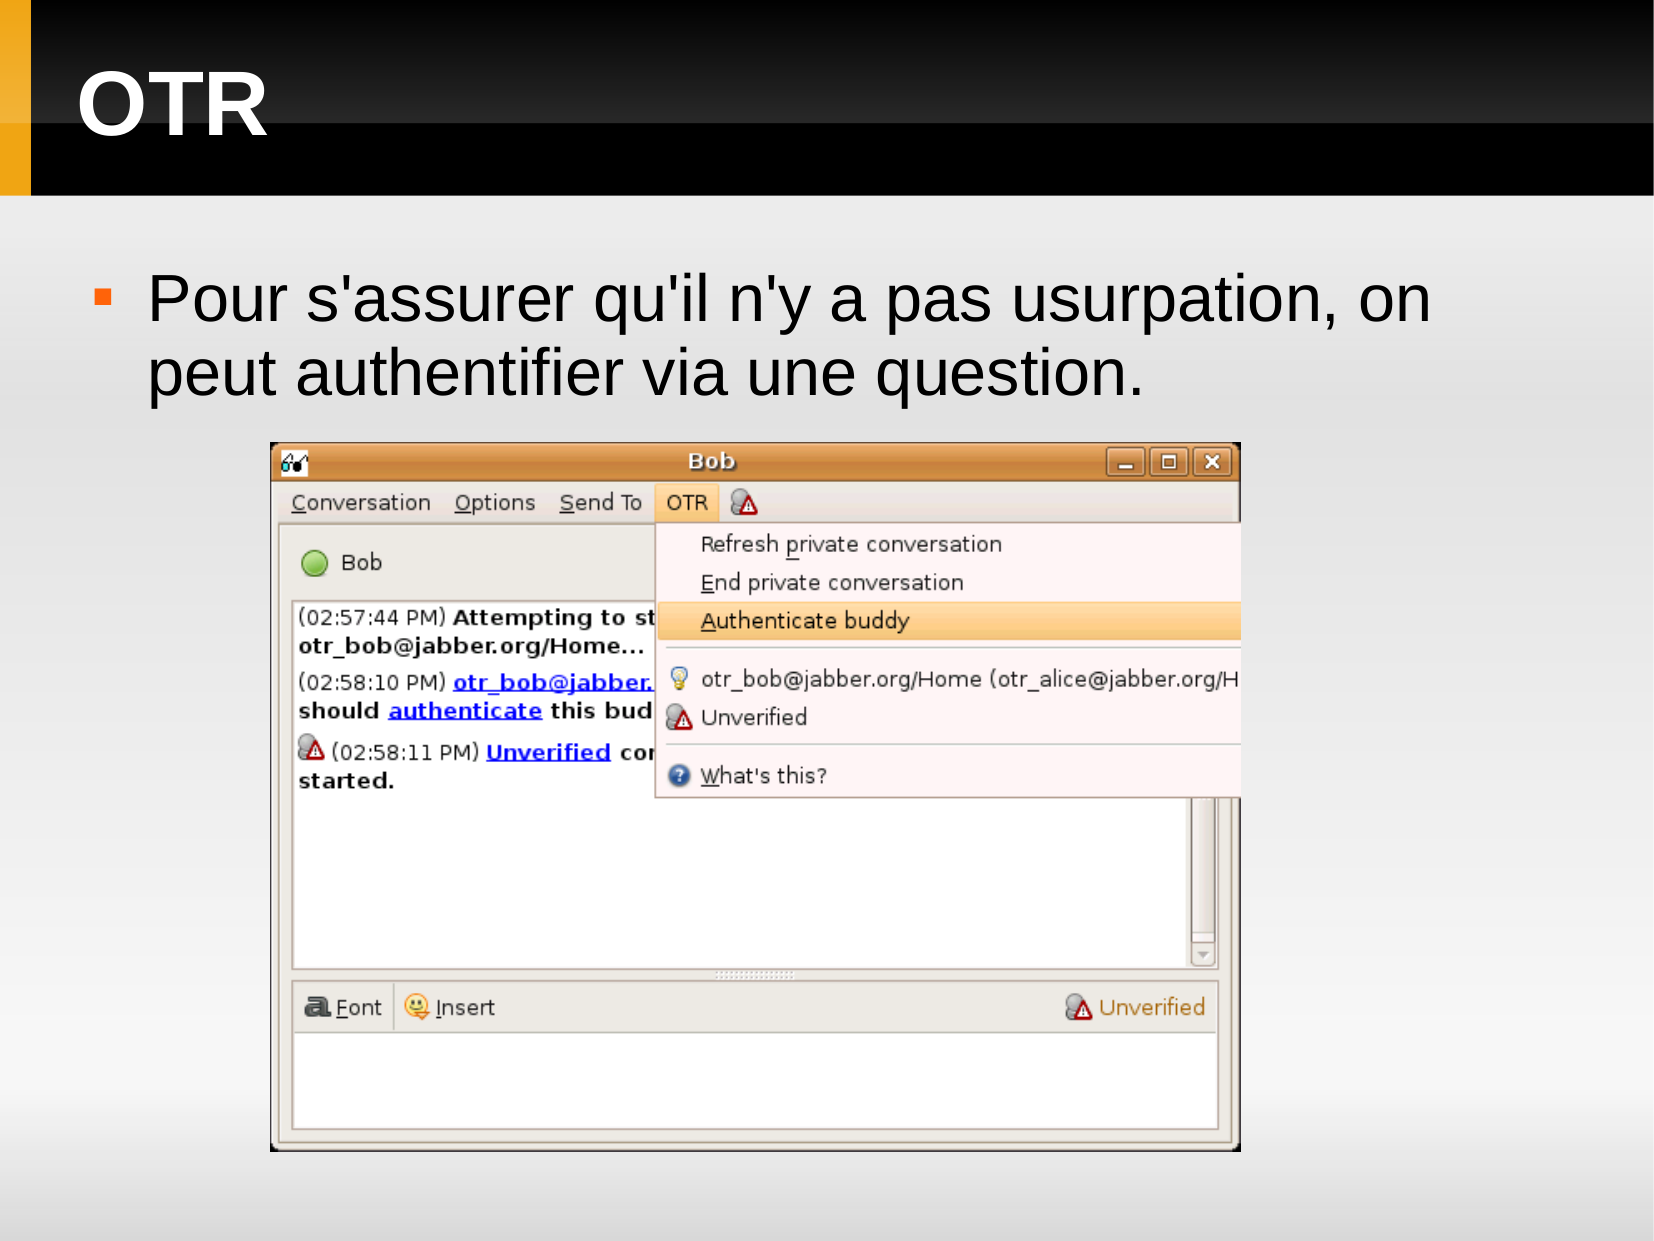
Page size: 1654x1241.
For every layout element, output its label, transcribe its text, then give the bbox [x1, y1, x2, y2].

picture [0, 0, 1654, 1241]
list Pour s'assurer qu'il n'y a pas usurpation, on peut authentifier via une question. [76, 260, 1565, 414]
title OTR [76, 0, 1565, 208]
